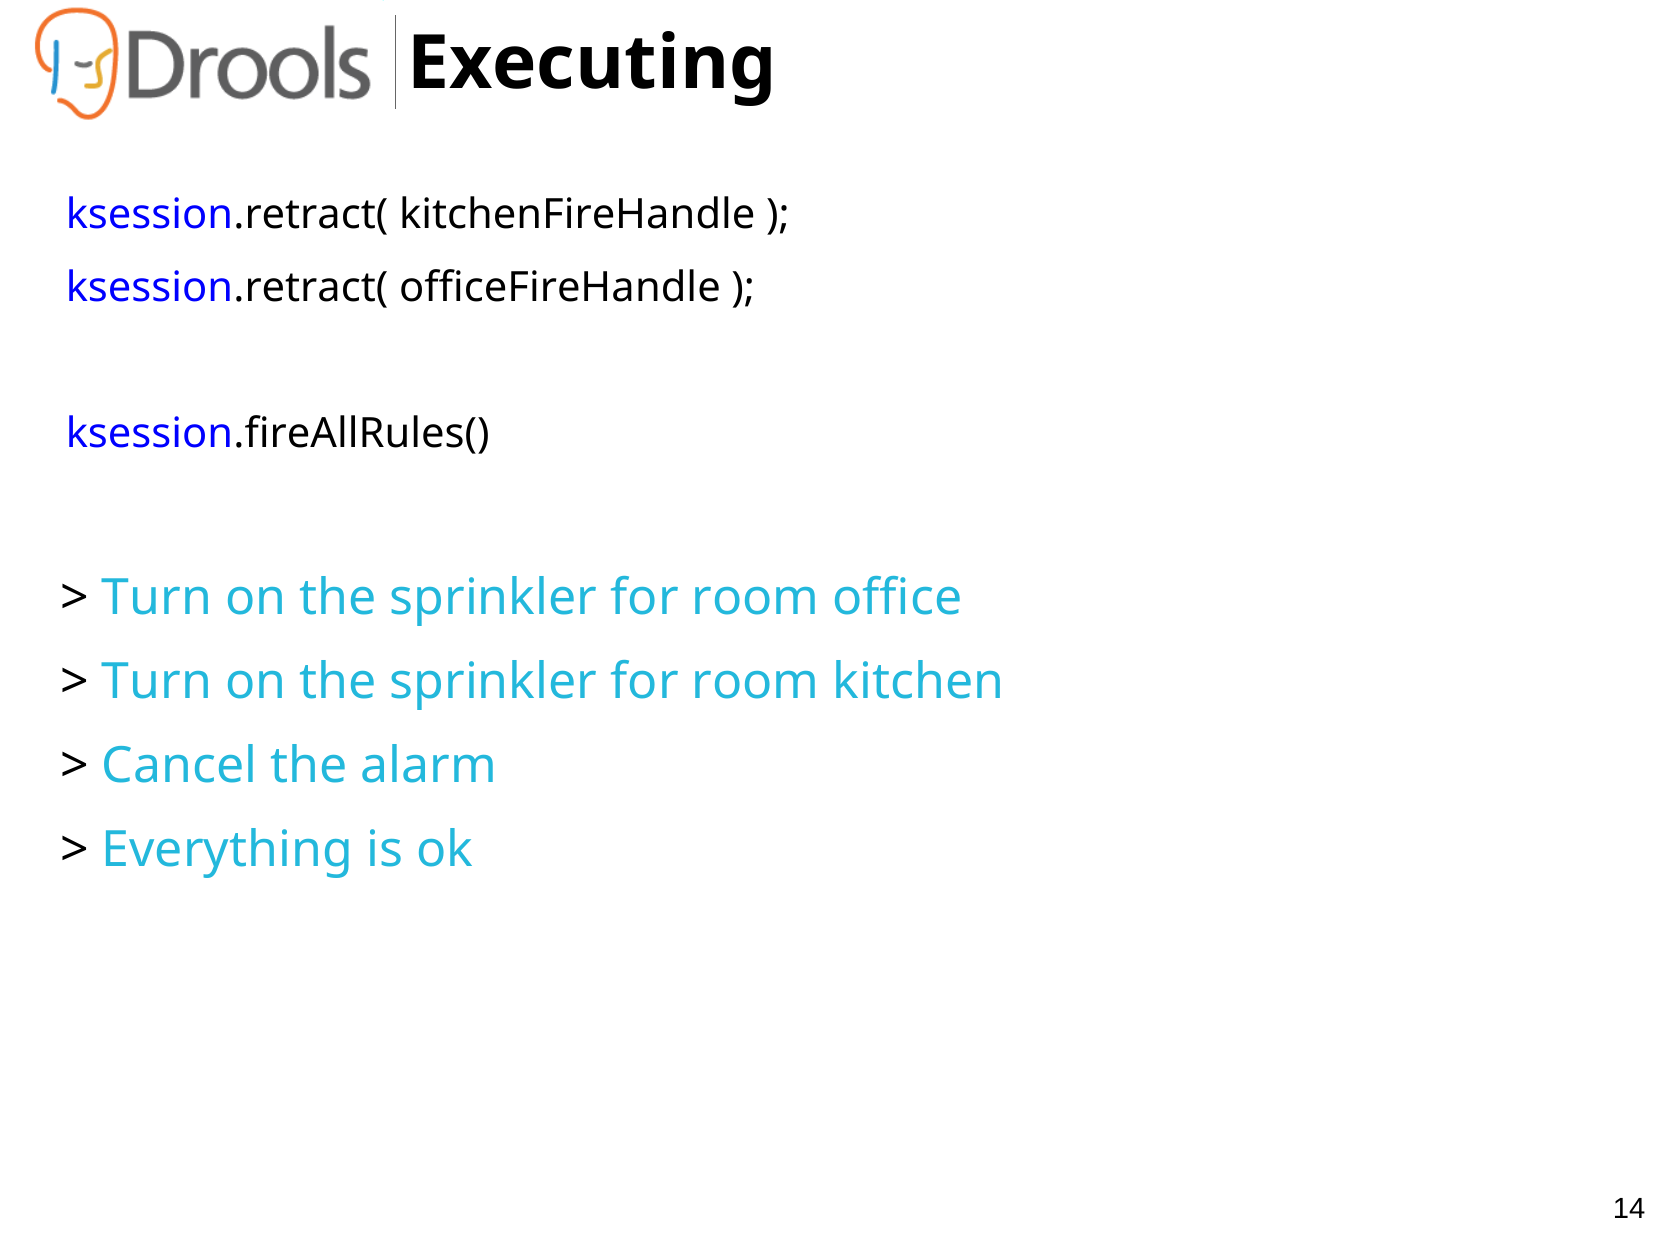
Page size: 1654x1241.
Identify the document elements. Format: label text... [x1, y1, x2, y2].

list > Turn on the sprinkler for room office > Turn on the sprinkler for room kitchen > Cancel the alarm > Everything is ok [60, 561, 1567, 832]
title Executing [407, 6, 1618, 113]
list ksession.retract( kitchenFireHandle ); ksession.retract( officeFireHandle ); ksession.fireAllRules() [65, 183, 1627, 503]
picture [29, 0, 384, 126]
